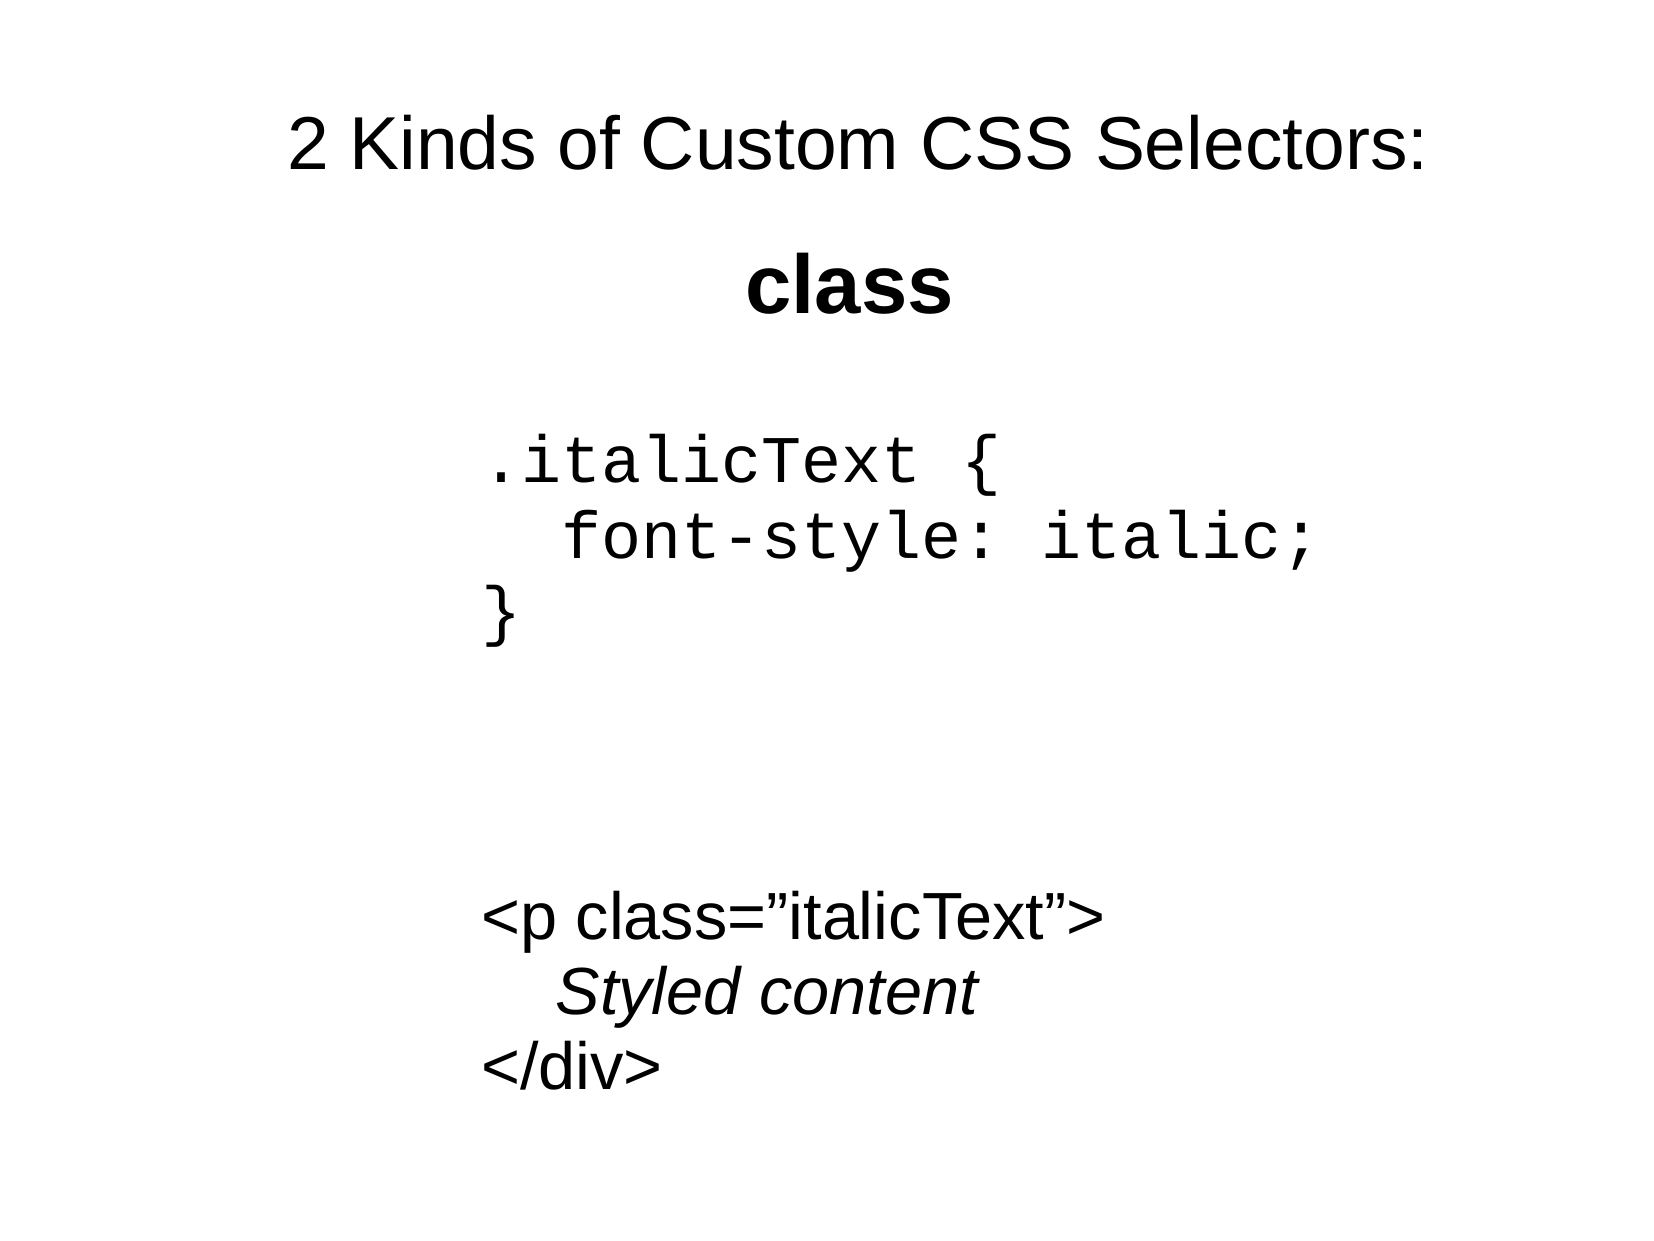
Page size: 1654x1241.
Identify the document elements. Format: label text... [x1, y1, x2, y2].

text_box .italicText { font-style: italic; } <p class=”italicText”> Styled content </div> [466, 419, 1442, 1112]
text_box 2 Kinds of Custom CSS Selectors: [210, 94, 1546, 215]
text_box class [219, 230, 1480, 344]
